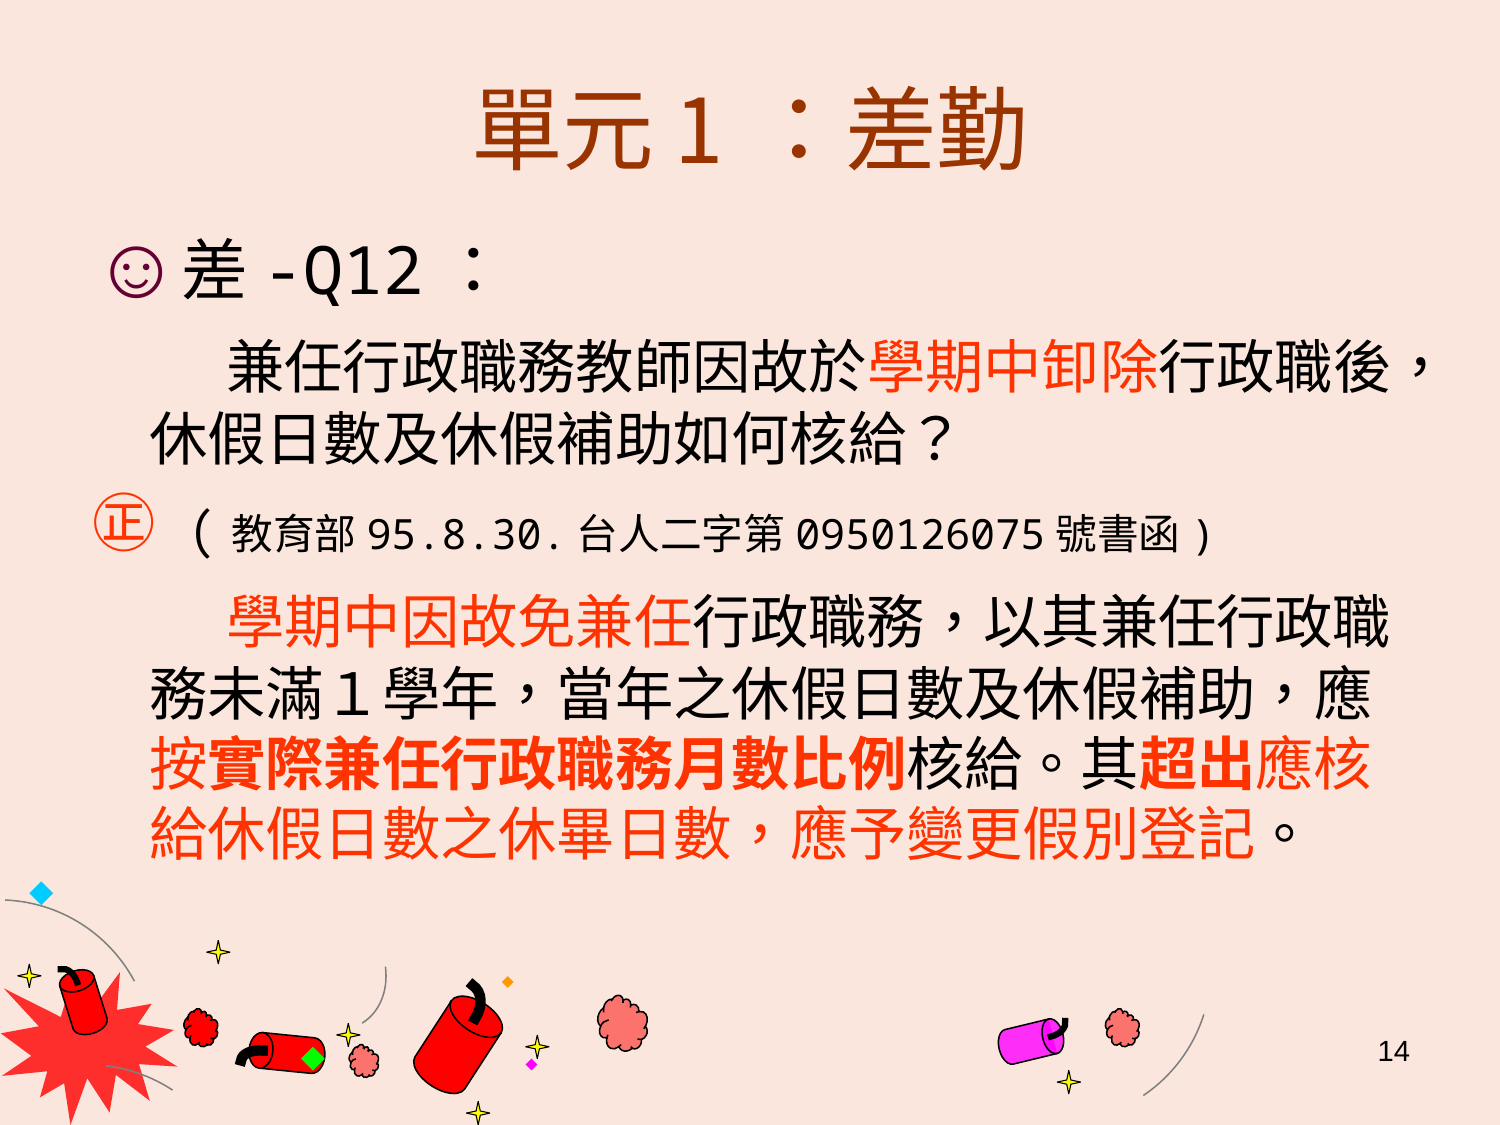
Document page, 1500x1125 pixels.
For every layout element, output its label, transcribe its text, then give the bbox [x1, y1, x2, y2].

title 單元1：差勤 [75, 45, 1426, 209]
text_box <number> [1074, 1024, 1426, 1103]
list 差-Q12： 兼任行政職務教師因故於學期中卸除行政職後，休假日數及休假補助如何核給？ (教育部95.8.30.台人二字第0950126075號書函) 學期中因故免兼任行政職務，以其兼任行政職務未滿１學年，當年之休假日數及休假補助，應按實際兼任行政職務月數比例核給。其超出應核給休假日數之休畢日數，應予變更假別登記。 [75, 220, 1426, 905]
